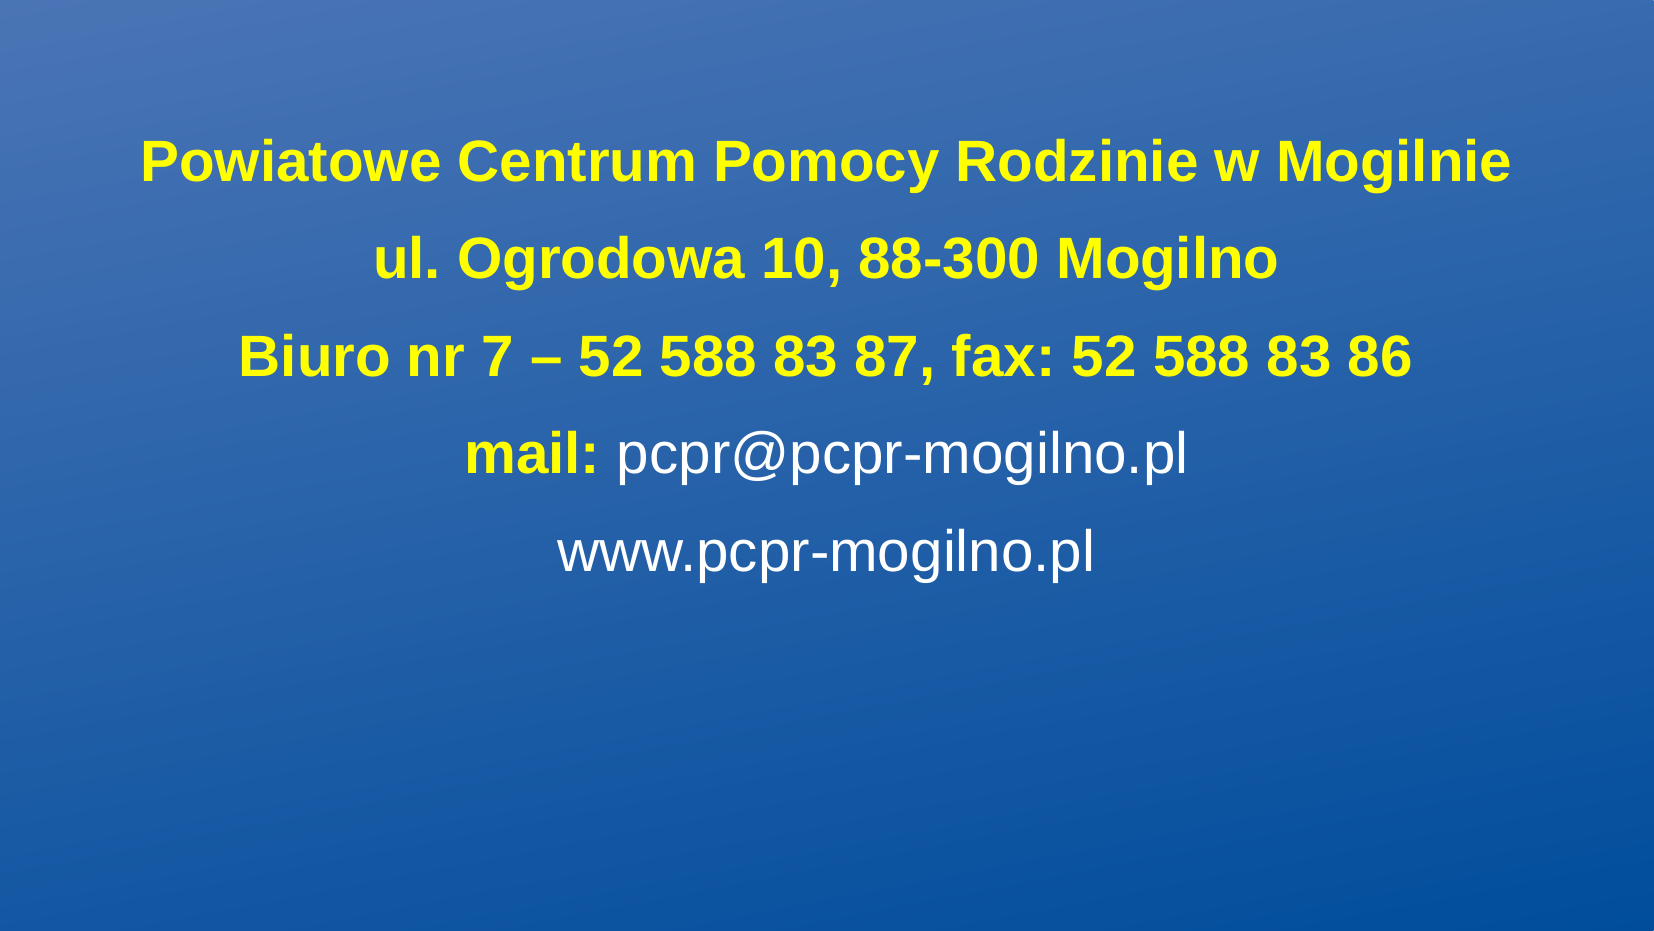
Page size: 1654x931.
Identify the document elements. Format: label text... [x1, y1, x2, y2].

text_box Powiatowe Centrum Pomocy Rodzinie w Mogilnie ul. Ogrodowa 10, 88-300 Mogilno Biuro nr 7 – 52 588 83 87, fax: 52 588 83 86 mail: pcpr@pcpr-mogilno.pl www.pcpr-mogilno.pl [77, 88, 1577, 629]
